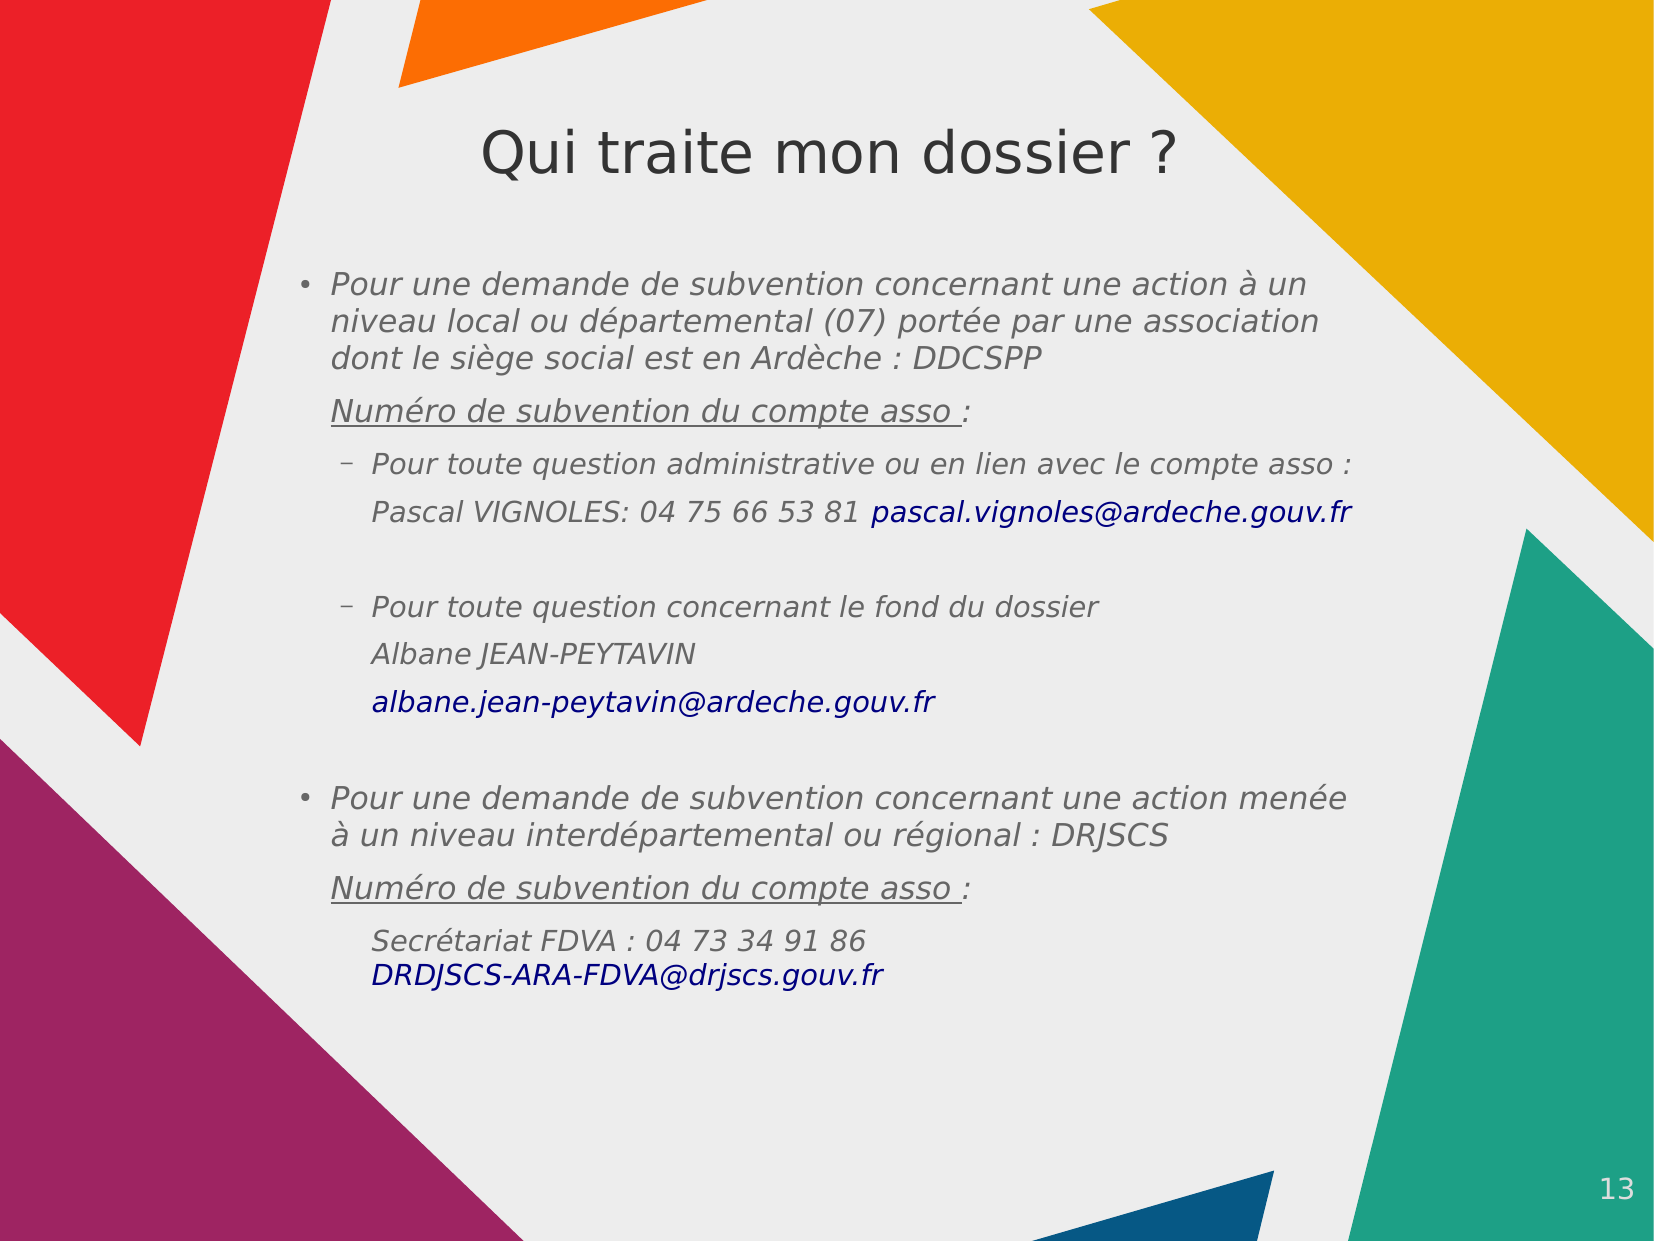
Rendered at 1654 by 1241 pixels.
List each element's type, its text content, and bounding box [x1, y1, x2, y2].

list Pour une demande de subvention concernant une action à un niveau local ou départemental (07) portée par une association dont le siège social est en Ardèche : DDCSPP Numéro de subvention du compte asso : Pour toute question administrative ou en lien avec le compte asso : Pascal VIGNOLES: 04 75 66 53 81 pascal.vignoles@ardeche.gouv.fr Pour toute question concernant le fond du dossier Albane JEAN-PEYTAVIN albane.jean-peytavin@ardeche.gouv.fr Pour une demande de subvention concernant une action menée à un niveau interdépartemental ou régional : DRJSCS Numéro de subvention du compte asso : Secrétariat FDVA : 04 73 34 91 86 DRDJSCS-ARA-FDVA@drjscs.gouv.fr [289, 212, 1372, 1012]
title Qui traite mon dossier ? [289, 49, 1372, 212]
